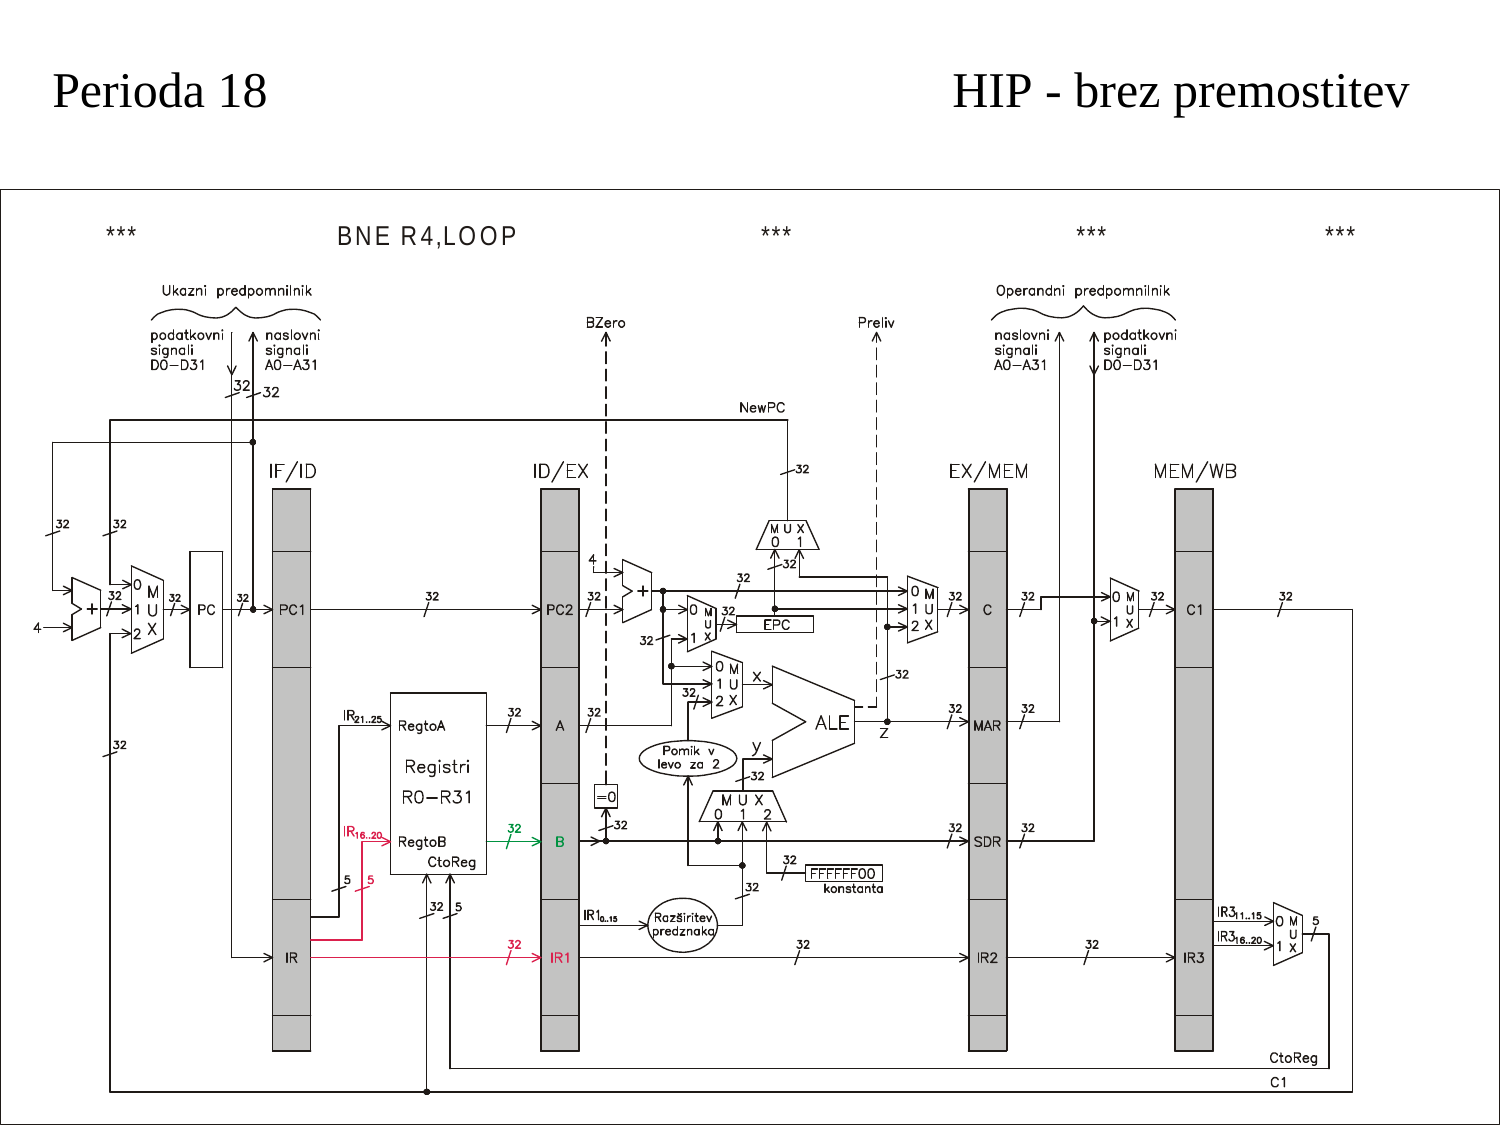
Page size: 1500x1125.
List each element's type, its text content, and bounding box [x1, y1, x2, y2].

text_box Perioda 18 HIP - brez premostitev [37, 49, 1476, 126]
picture [0, 188, 1500, 1125]
